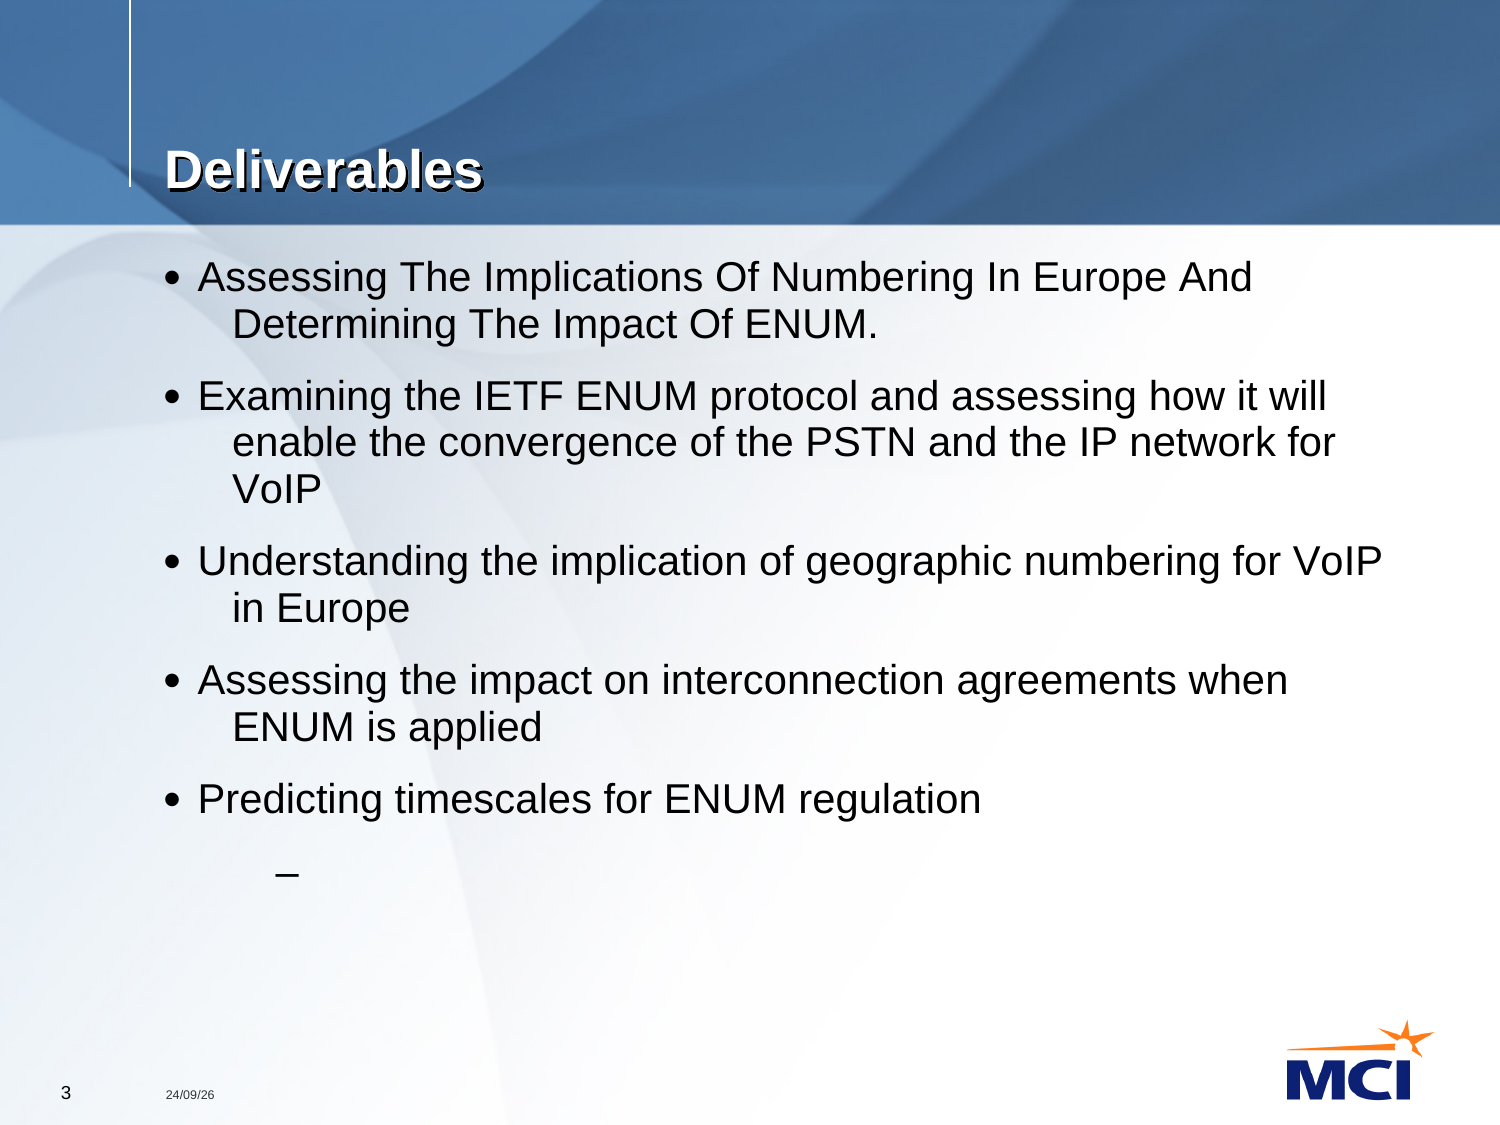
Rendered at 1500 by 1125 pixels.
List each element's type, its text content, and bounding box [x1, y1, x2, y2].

picture [0, 0, 1500, 1125]
title Deliverables [164, 56, 1425, 201]
list Assessing The Implications Of Numbering In Europe And Determining The Impact Of ENUM. Examining the IETF ENUM protocol and assessing how it will enable the convergence of the PSTN and the IP network for VoIP Understanding the implication of geographic numbering for VoIP in Europe Assessing the impact on interconnection agreements when ENUM is applied Predicting timescales for ENUM regulation [163, 253, 1422, 1038]
